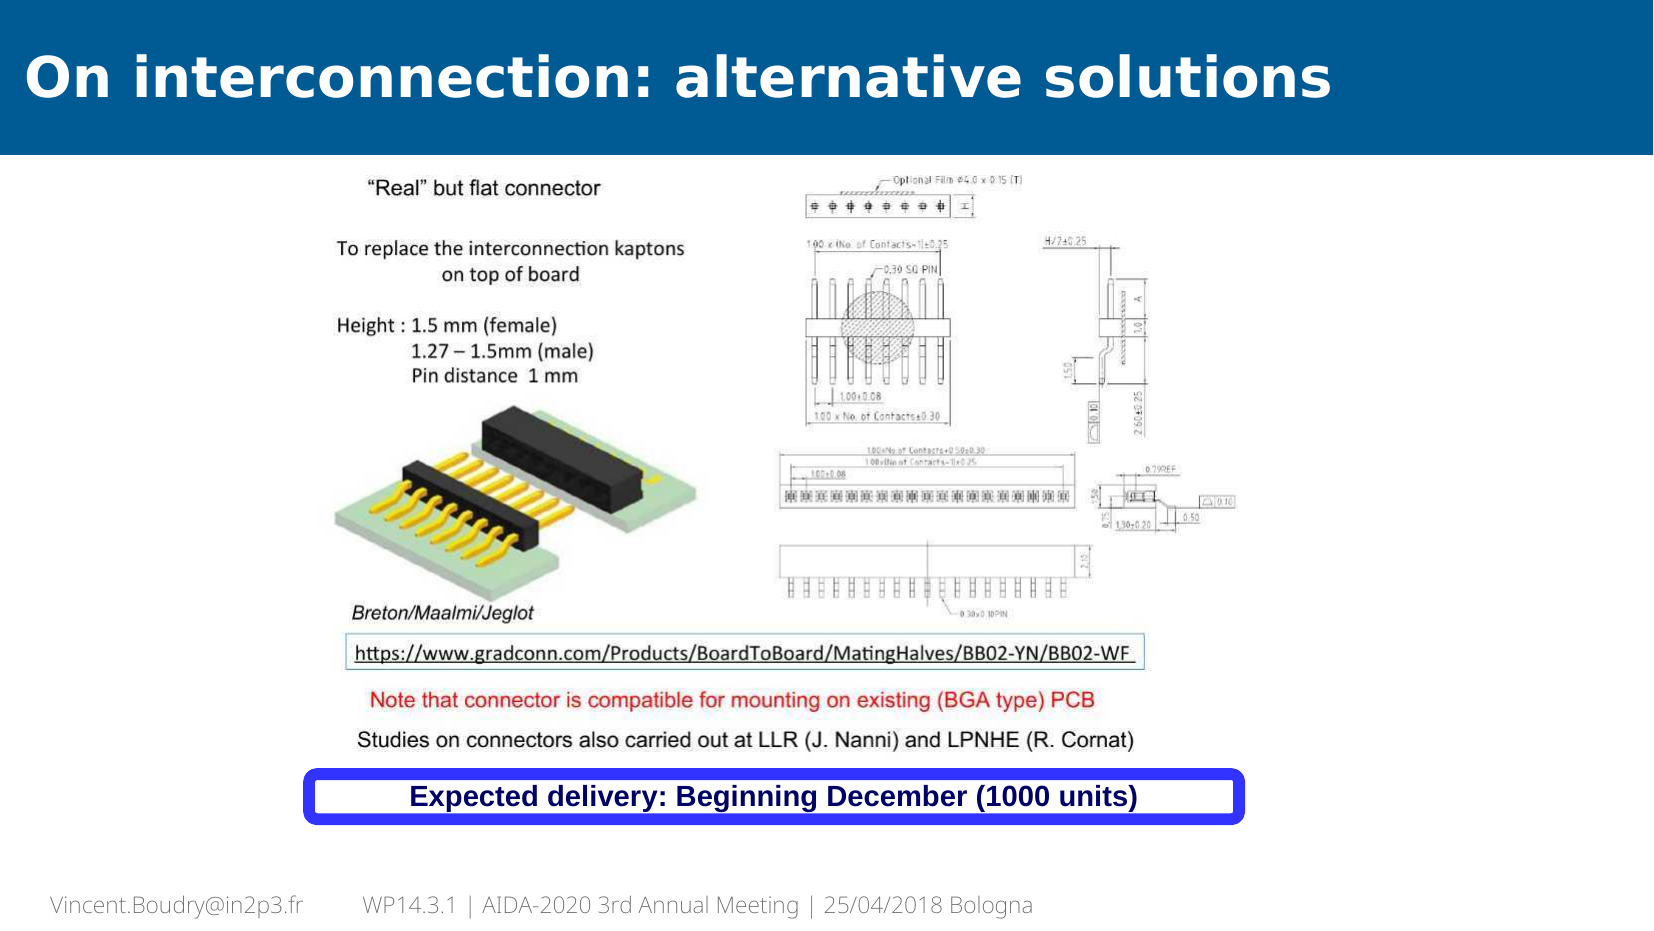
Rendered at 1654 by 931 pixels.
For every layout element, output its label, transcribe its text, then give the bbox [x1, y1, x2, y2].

title On interconnection: alternative solutions [24, 12, 1635, 143]
picture [285, 159, 1242, 765]
text_box Expected delivery: Beginning December (1000 units) [309, 774, 1240, 820]
